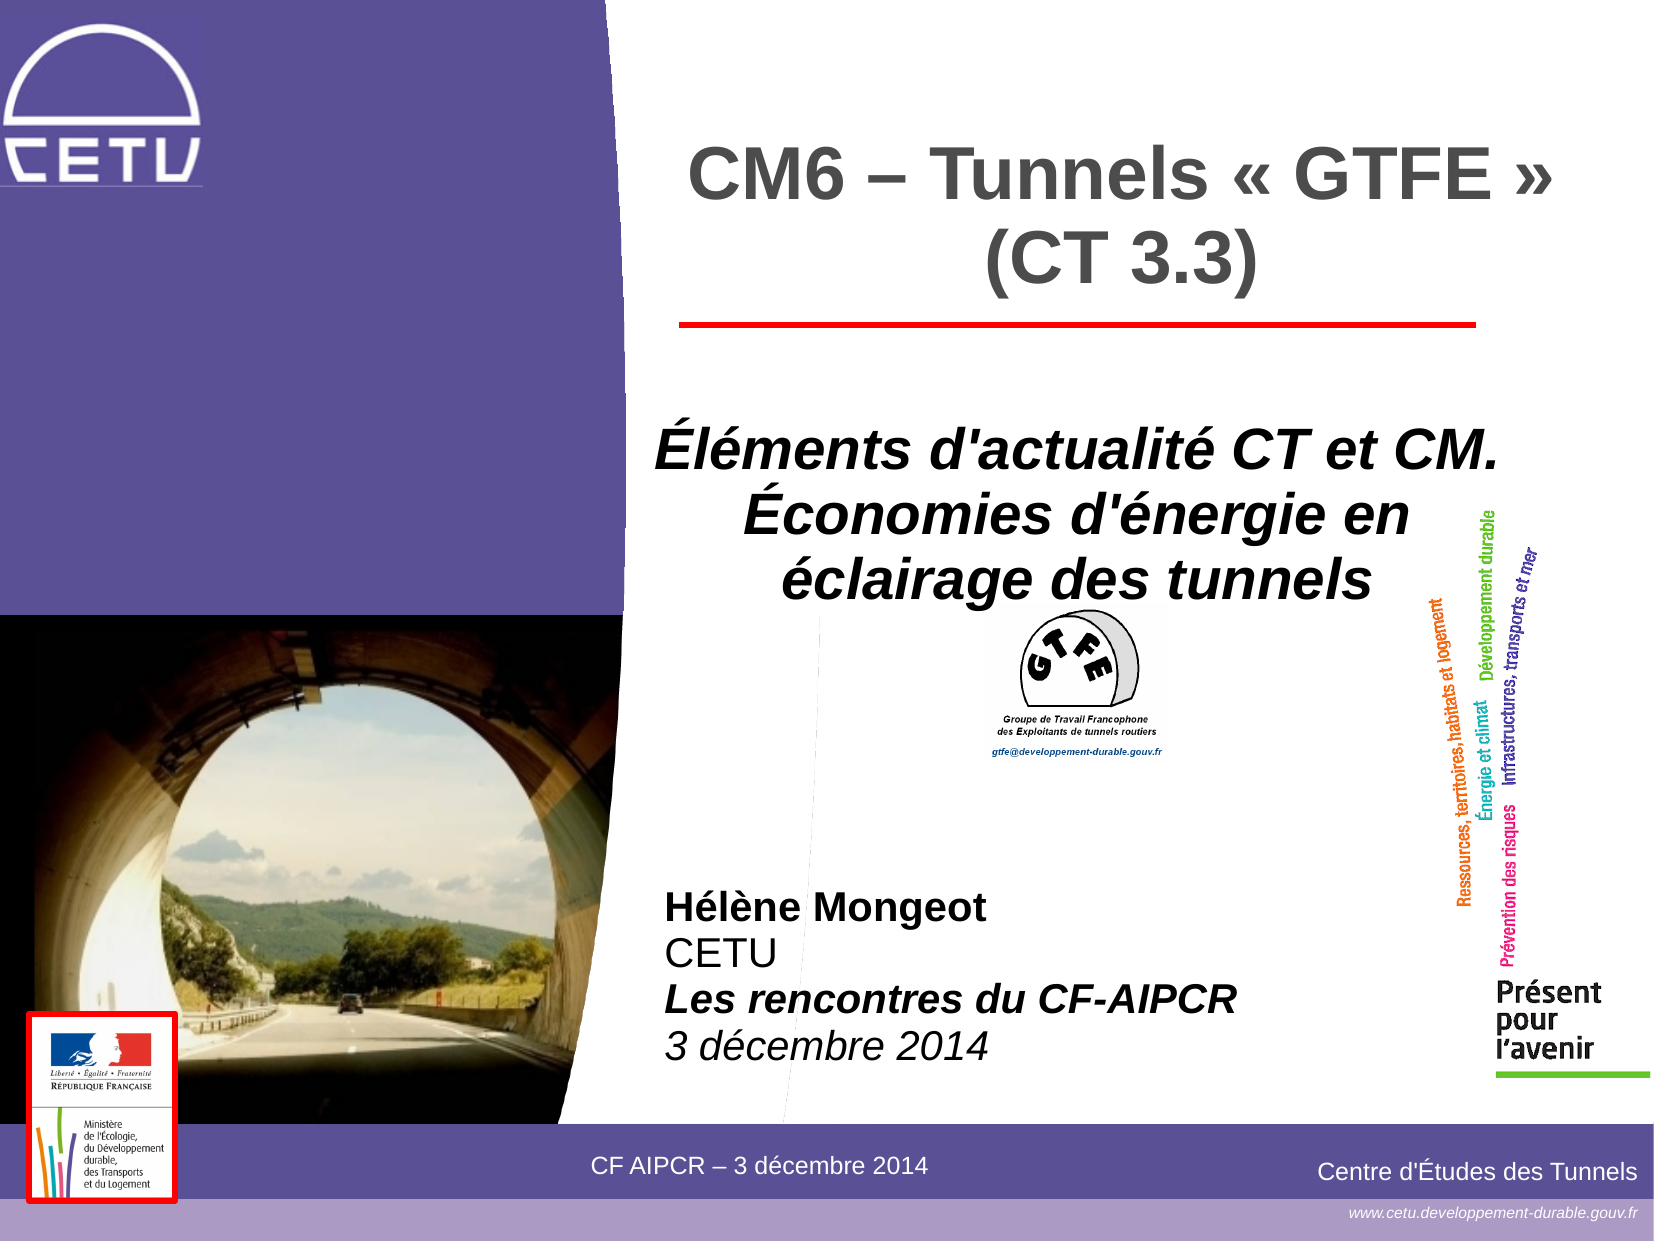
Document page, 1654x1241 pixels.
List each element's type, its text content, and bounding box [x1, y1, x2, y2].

title CM6 – Tunnels « GTFE » (CT 3.3) [620, 88, 1625, 473]
text_box Éléments d'actualité CT et CM. Économies d'énergie en éclairage des tunnels [649, 236, 1506, 760]
picture [0, 0, 1654, 1241]
text_box Hélène Mongeot CETU Les rencontres du CF-AIPCR 3 décembre 2014 [649, 875, 1418, 1241]
